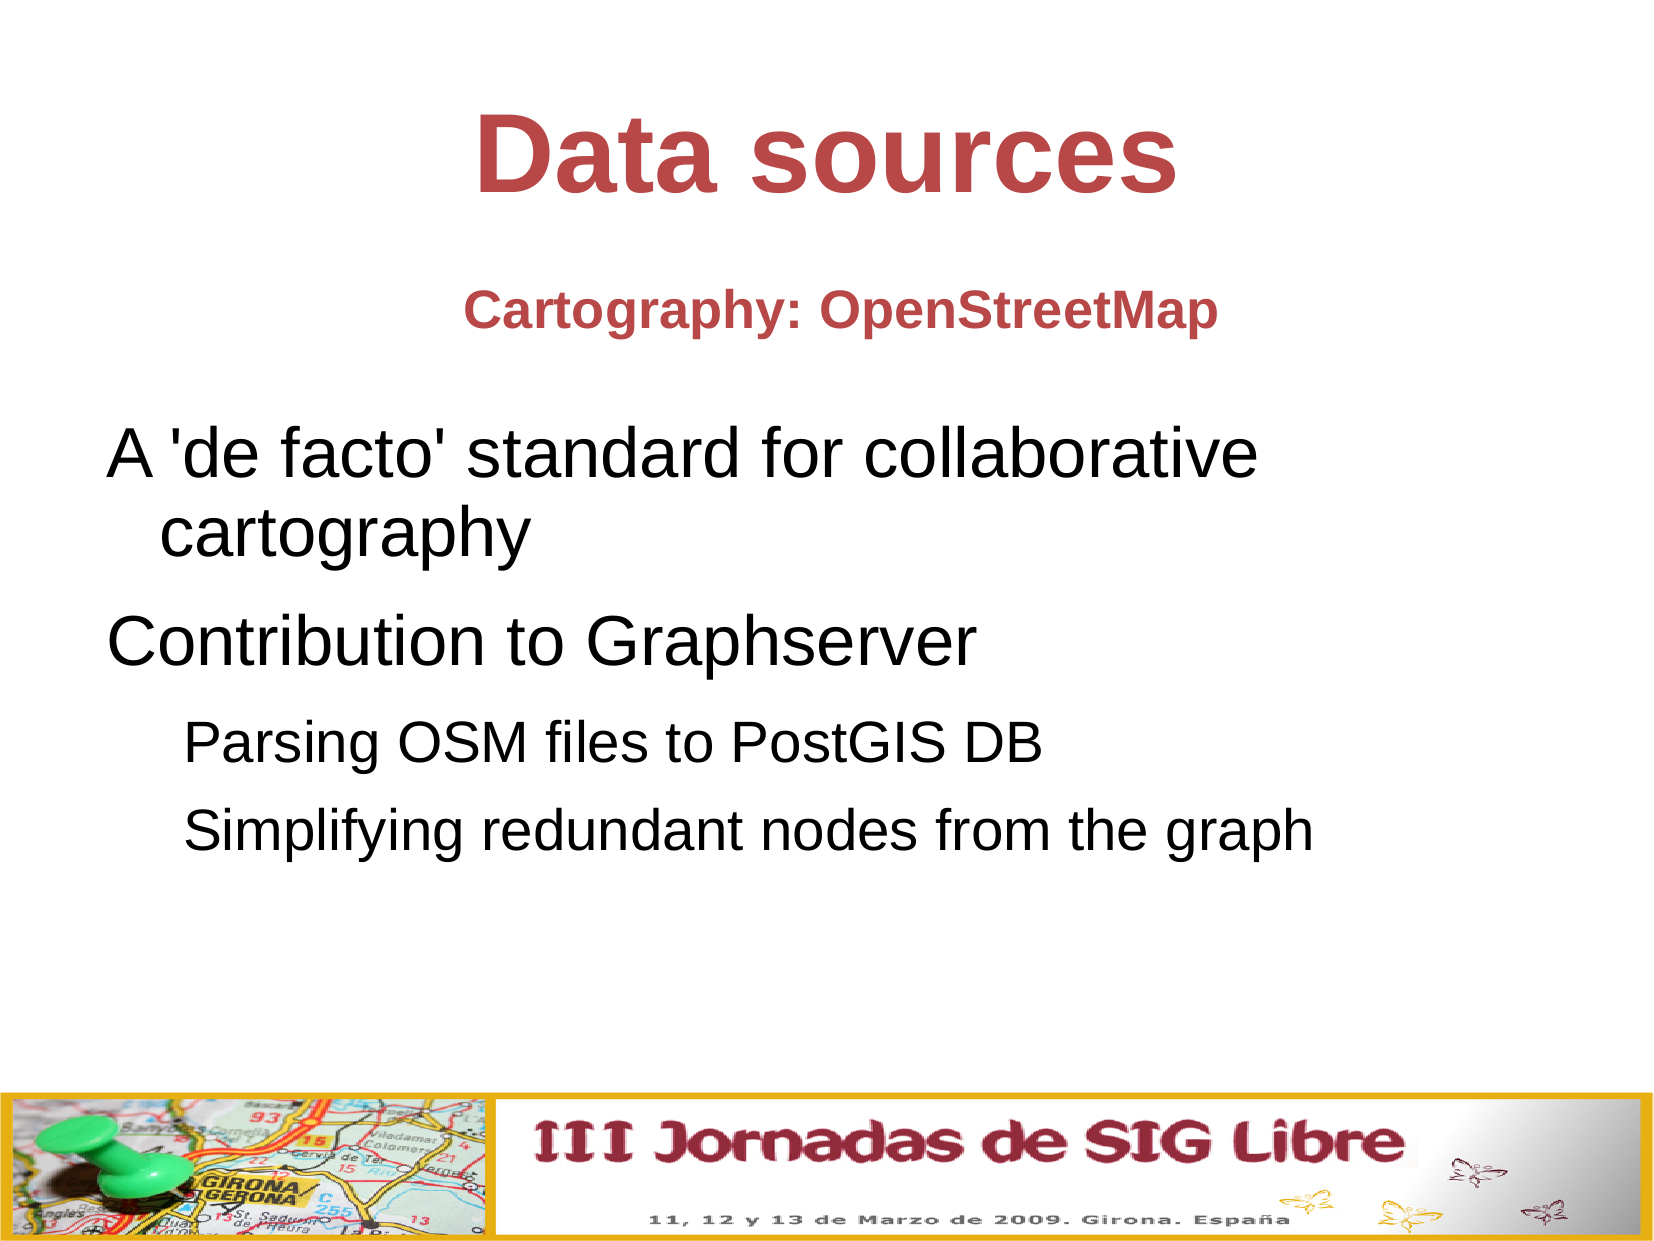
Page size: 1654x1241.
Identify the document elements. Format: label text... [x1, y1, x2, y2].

text_box Cartography: OpenStreetMap [448, 271, 1235, 369]
title Data sources [82, 49, 1571, 257]
picture [0, 1092, 1654, 1241]
list A 'de facto' standard for collaborative cartography Contribution to Graphserver Parsing OSM files to PostGIS DB Simplifying redundant nodes from the graph [88, 413, 1571, 1047]
